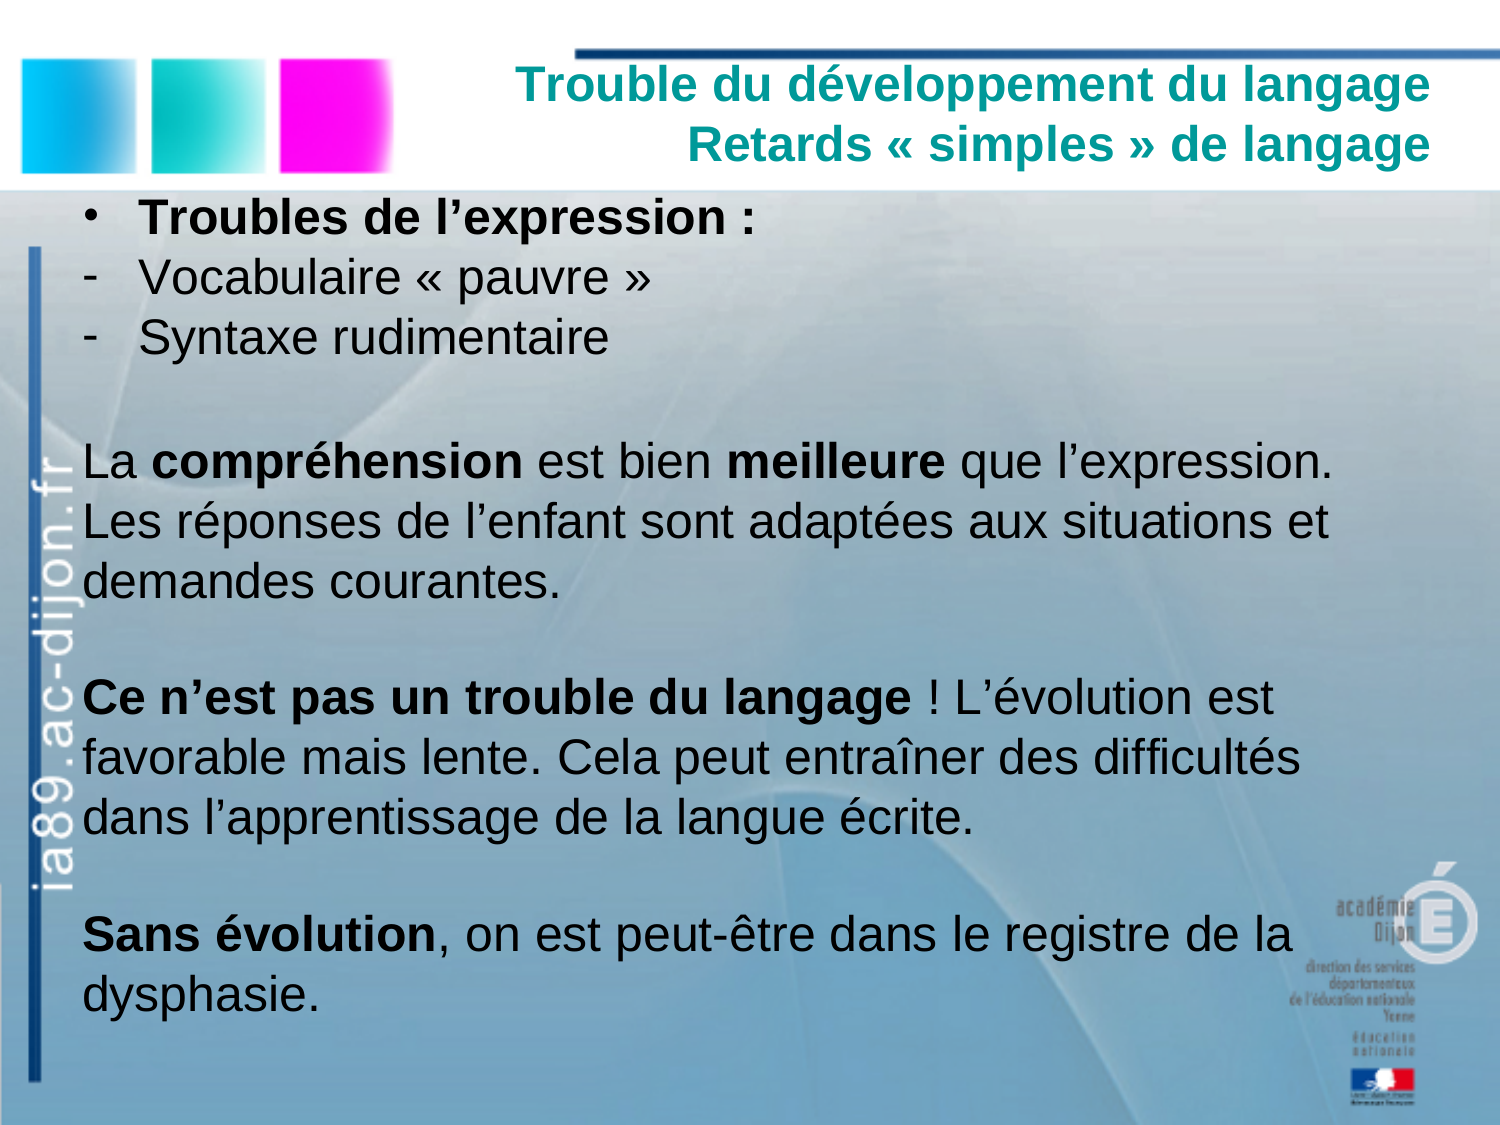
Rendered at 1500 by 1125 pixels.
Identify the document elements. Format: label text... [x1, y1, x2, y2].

title Trouble du développement du langage Retards « simples » de langage [413, 44, 1447, 180]
picture [0, 0, 1500, 1125]
list Troubles de l’expression : Vocabulaire « pauvre » Syntaxe rudimentaire La compréhension est bien meilleure que l’expression. Les réponses de l’enfant sont adaptées aux situations et demandes courantes. Ce n’est pas un trouble du langage ! L’évolution est favorable mais lente. Cela peut entraîner des difficultés dans l’apprentissage de la langue écrite. Sans évolution, on est peut-être dans le registre de la dysphasie. [67, 177, 1418, 1066]
